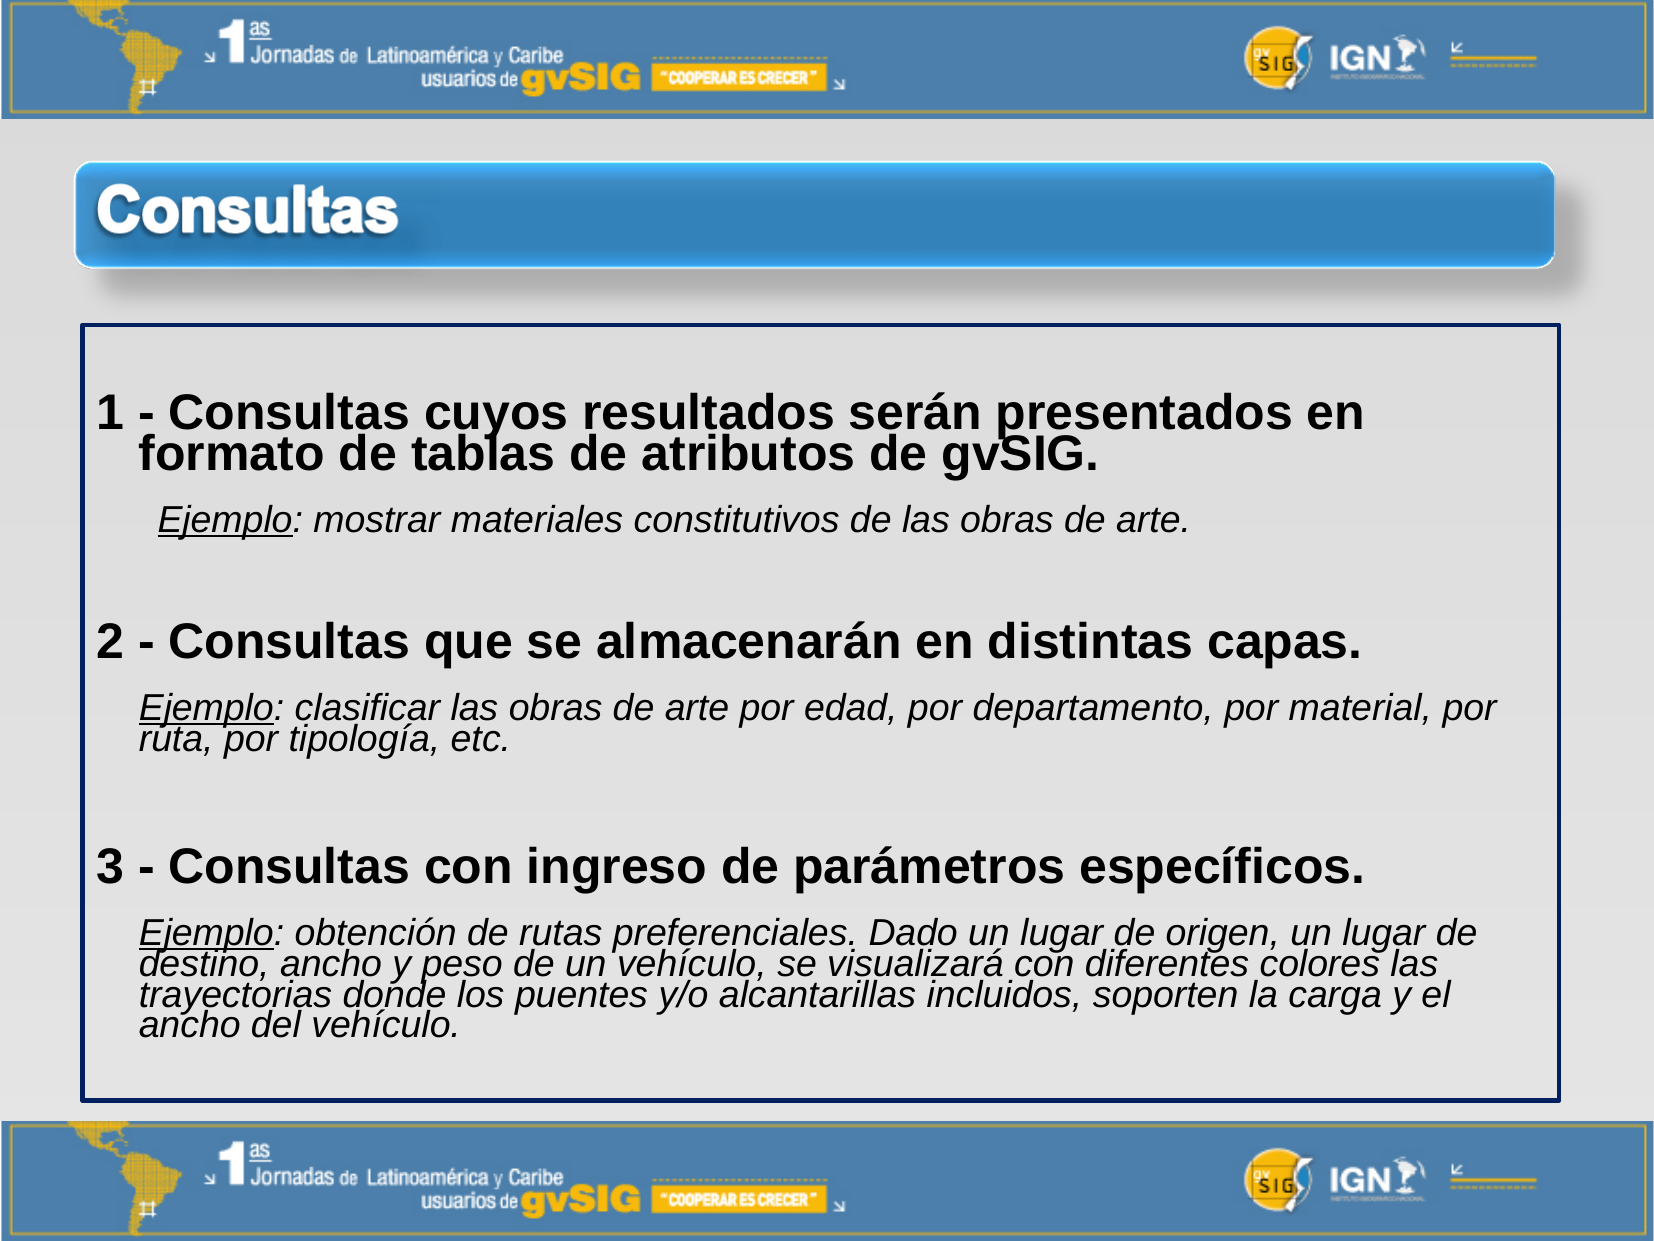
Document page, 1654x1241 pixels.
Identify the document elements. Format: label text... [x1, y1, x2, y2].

list 1 - Consultas cuyos resultados serán presentados en formato de tablas de atributos de gvSIG. Ejemplo: mostrar materiales constitutivos de las obras de arte. 2 - Consultas que se almacenarán en distintas capas. Ejemplo: clasificar las obras de arte por edad, por departamento, por material, por ruta, por tipología, etc. 3 - Consultas con ingreso de parámetros específicos. Ejemplo: obtención de rutas preferenciales. Dado un lugar de origen, un lugar de destino, ancho y peso de un vehículo, se visualizará con diferentes colores las trayectorias donde los puentes y/o alcantarillas incluidos, soporten la carga y el ancho del vehículo. [82, 329, 1560, 1101]
picture [42, 141, 1615, 329]
picture [0, 1121, 1654, 1241]
picture [0, 0, 1654, 119]
